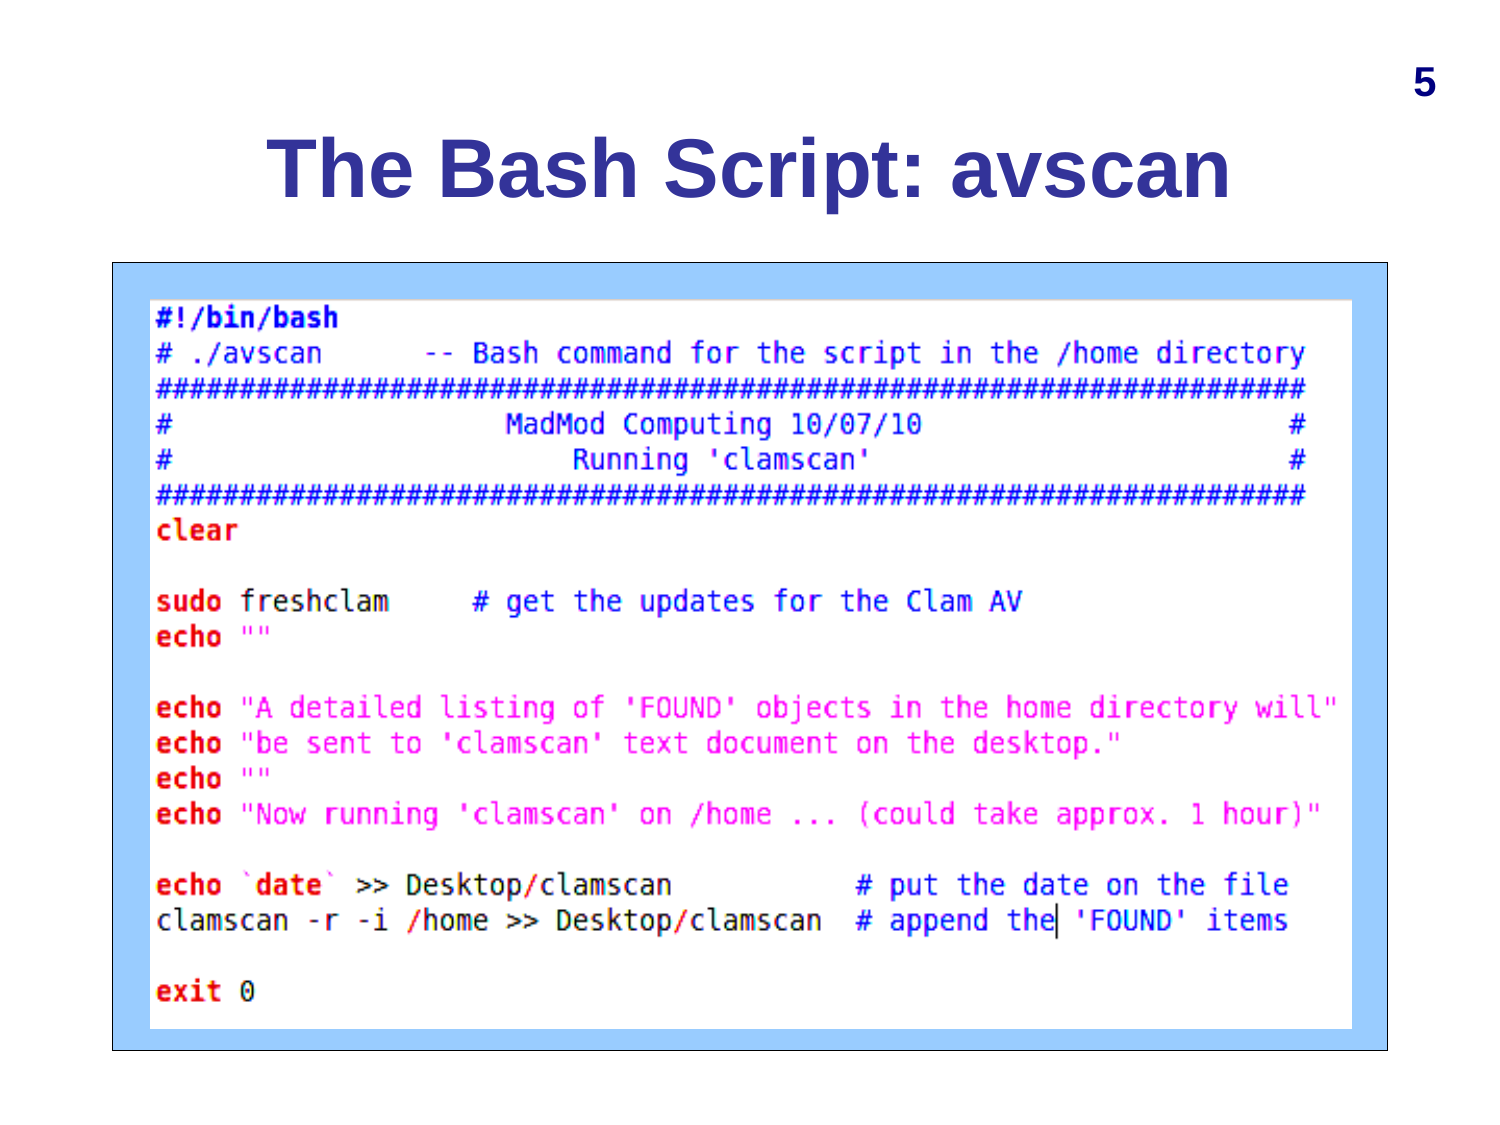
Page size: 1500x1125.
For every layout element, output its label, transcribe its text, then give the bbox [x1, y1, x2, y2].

picture [150, 299, 1352, 1029]
title The Bash Script: avscan [75, 112, 1426, 225]
text_box [112, 262, 1388, 1051]
text_box 5 [1387, 47, 1463, 113]
